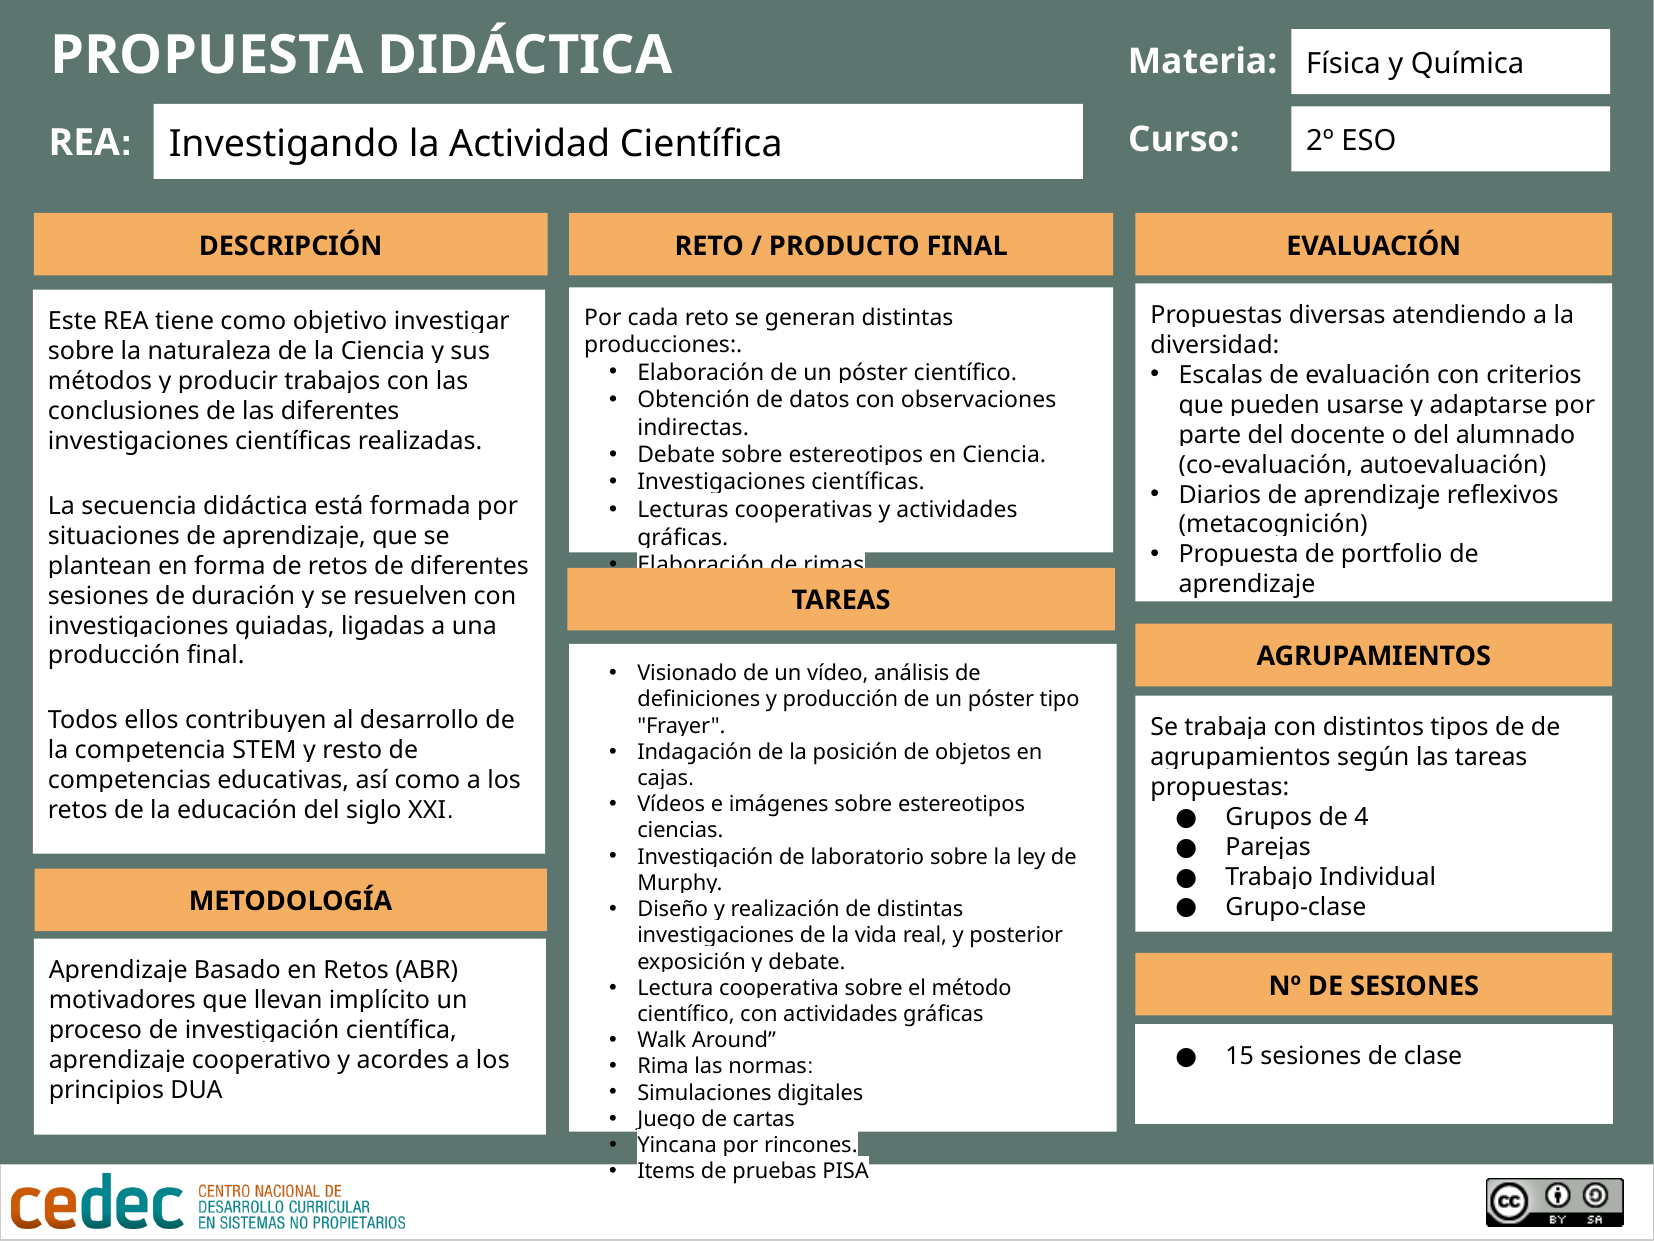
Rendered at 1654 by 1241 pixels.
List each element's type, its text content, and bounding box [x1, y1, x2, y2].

picture [11, 1173, 405, 1229]
picture [1486, 1178, 1624, 1227]
text_box Aprendizaje Basado en Retos (ABR) motivadores que llevan implícito un proceso de investigación científica, aprendizaje cooperativo y acordes a los principios DUA [33, 938, 546, 1135]
text_box Visionado de un vídeo, análisis de definiciones y producción de un póster tipo "Frayer". Indagación de la posición de objetos en cajas. Vídeos e imágenes sobre estereotipos ciencias. Investigación de laboratorio sobre la ley de Murphy. Diseño y realización de distintas investigaciones de la vida real, y posterior exposición y debate. Lectura cooperativa sobre el método científico, con actividades gráficas Walk Around” Rima las normas: Simulaciones digitales Juego de cartas Yincana por rincones. Items de pruebas PISA [569, 643, 1117, 1132]
text_box Investigando la Actividad Científica [153, 103, 1083, 179]
text_box Física y Química [1291, 29, 1611, 95]
text_box Propuestas diversas atendiendo a la diversidad: Escalas de evaluación con criterios que pueden usarse y adaptarse por parte del docente o del alumnado (co-evaluación, autoevaluación) Diarios de aprendizaje reflexivos (metacognición) Propuesta de portfolio de aprendizaje [1135, 283, 1613, 602]
text_box Materia: [1113, 30, 1291, 94]
text_box Nº DE SESIONES [1135, 952, 1613, 1016]
text_box REA: [33, 110, 153, 174]
text_box EVALUACIÓN [1135, 212, 1613, 276]
text_box Este REA tiene como objetivo investigar sobre la naturaleza de la Ciencia y sus métodos y producir trabajos con las conclusiones de las diferentes investigaciones científicas realizadas. La secuencia didáctica está formada por situaciones de aprendizaje, que se plantean en forma de retos de diferentes sesiones de duración y se resuelven con investigaciones guiadas, ligadas a una producción final. Todos ellos contribuyen al desarrollo de la competencia STEM y resto de competencias educativas, así como a los retos de la educación del siglo XXI. [32, 289, 546, 854]
text_box TAREAS [567, 567, 1115, 631]
text_box [0, 1164, 1654, 1241]
text_box 15 sesiones de clase [1135, 1024, 1613, 1124]
text_box 2º ESO [1291, 106, 1611, 172]
text_box METODOLOGÍA [34, 868, 547, 932]
text_box AGRUPAMIENTOS [1135, 623, 1613, 687]
text_box DESCRIPCIÓN [33, 212, 548, 276]
text_box Se trabaja con distintos tipos de de agrupamientos según las tareas propuestas: Grupos de 4 Parejas Trabajo Individual Grupo-clase [1135, 695, 1613, 932]
text_box Curso: [1113, 109, 1303, 173]
text_box PROPUESTA DIDÁCTICA [35, 11, 1027, 110]
text_box Por cada reto se generan distintas producciones:. Elaboración de un póster científico. Obtención de datos con observaciones indirectas. Debate sobre estereotipos en Ciencia. Investigaciones científicas. Lecturas cooperativas y actividades gráficas. Elaboración de rimas Organización de un viaje. [569, 287, 1114, 553]
text_box RETO / PRODUCTO FINAL [569, 212, 1114, 276]
